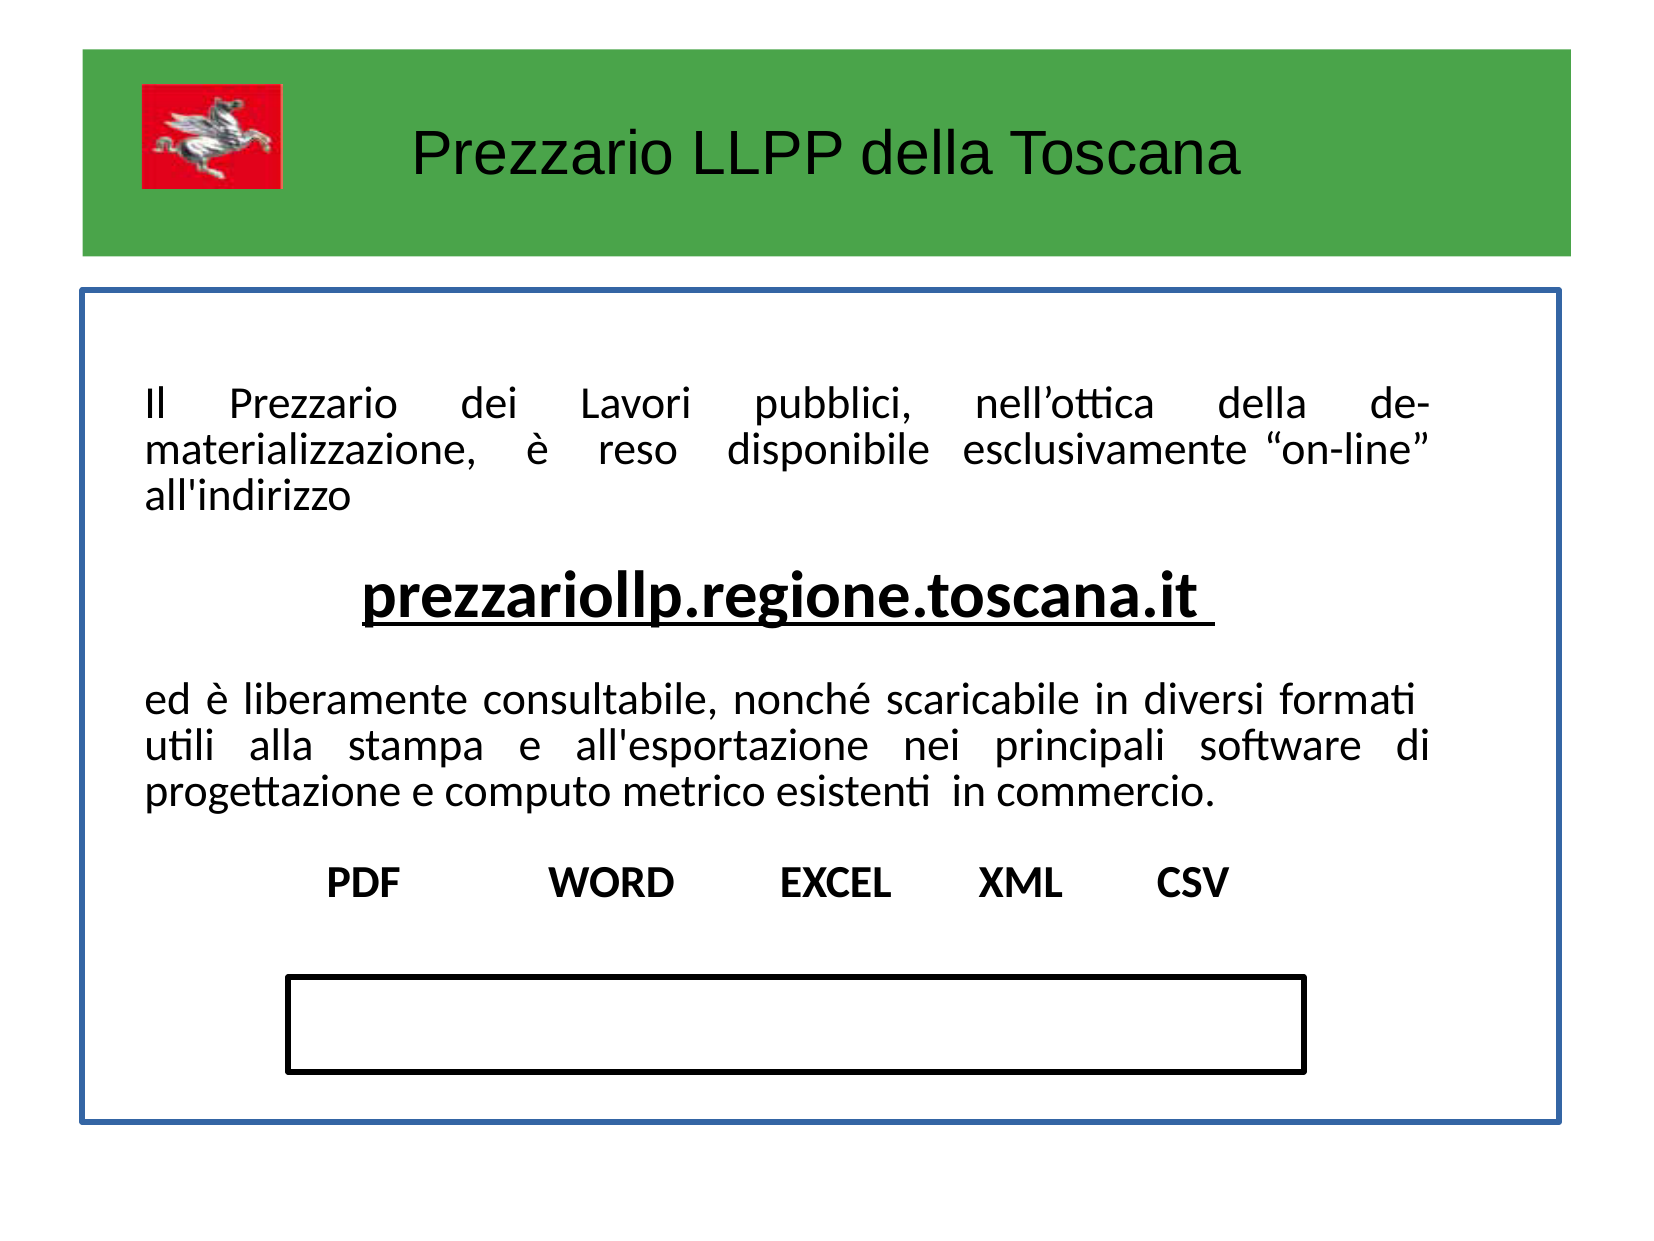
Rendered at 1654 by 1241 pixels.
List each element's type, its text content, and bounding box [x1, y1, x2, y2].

title Prezzario LLPP della Toscana [82, 49, 1571, 257]
subtitle Il Prezzario dei Lavori pubblici, nell’ottica della de-materializzazione, è reso disponibile esclusivamente “on-line” all'indirizzo prezzariollp.regione.toscana.it ed è liberamente consultabile, nonché scaricabile in diversi formati utili alla stampa e all'esportazione nei principali software di progettazione e computo metrico esistenti in commercio. PDF WORD EXCEL XML CSV [82, 290, 1560, 1123]
picture [141, 84, 283, 189]
